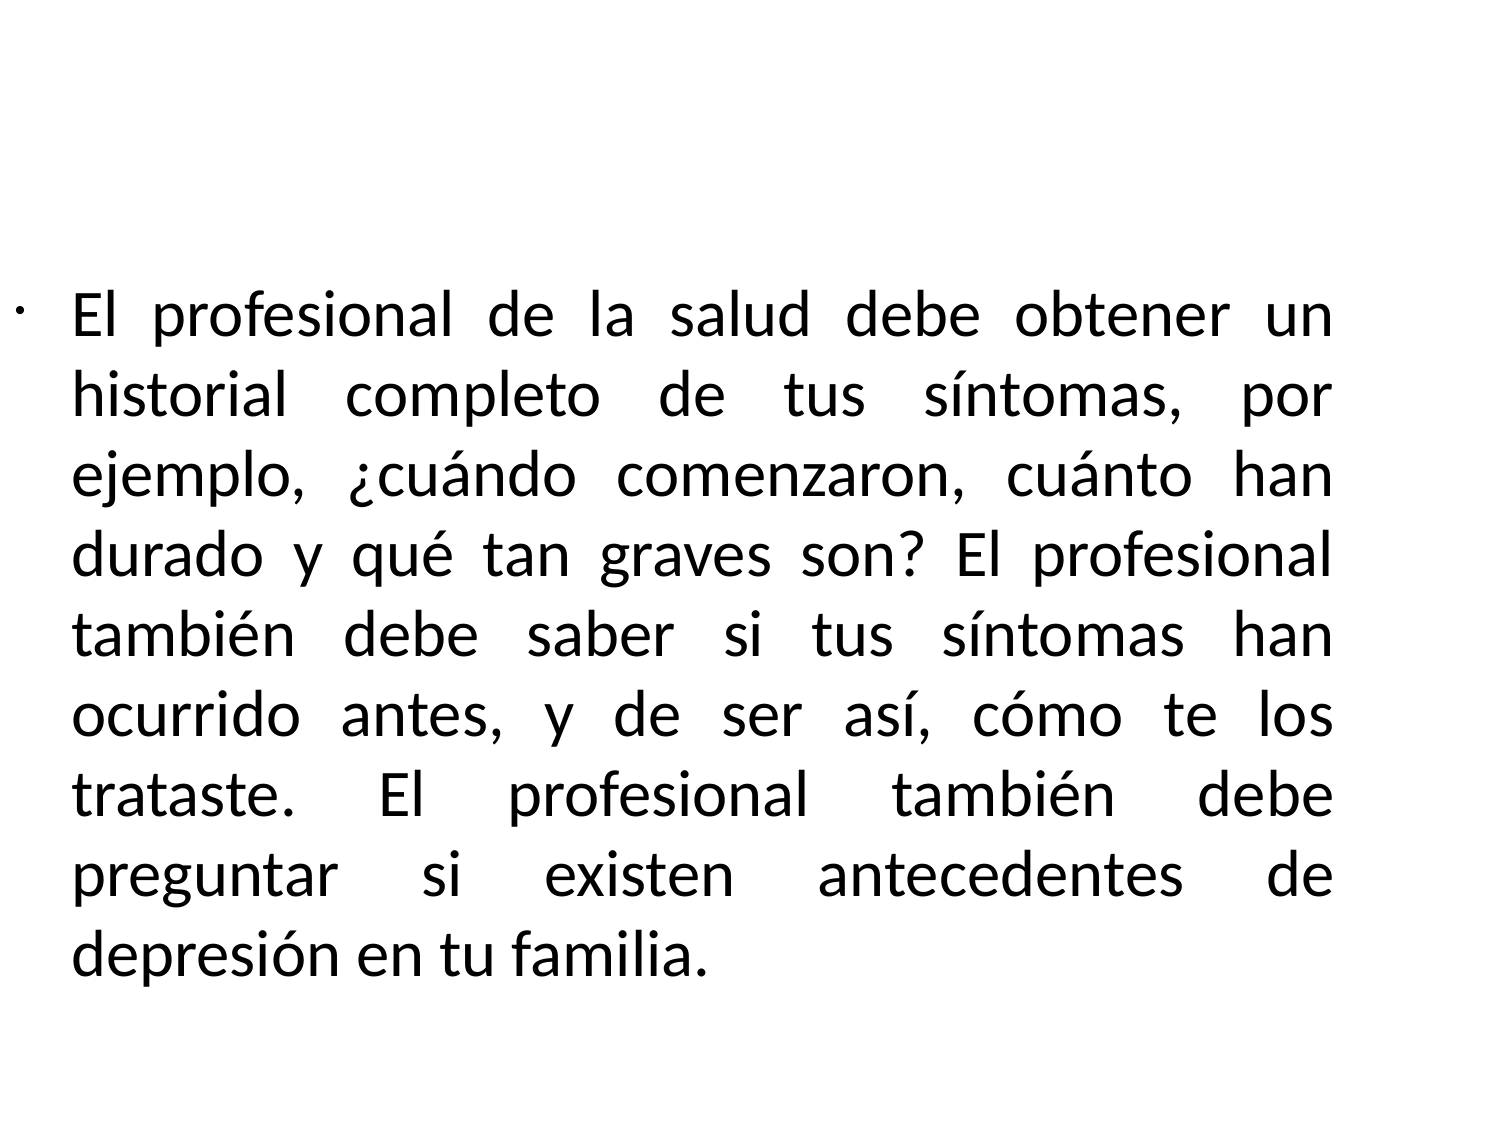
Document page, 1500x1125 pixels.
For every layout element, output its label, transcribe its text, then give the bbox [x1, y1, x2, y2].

list El profesional de la salud debe obtener un historial completo de tus síntomas, por ejemplo, ¿cuándo comenzaron, cuánto han durado y qué tan graves son? El profesional también debe saber si tus síntomas han ocurrido antes, y de ser así, cómo te los trataste. El profesional también debe preguntar si existen antecedentes de depresión en tu familia. [0, 262, 1350, 1005]
